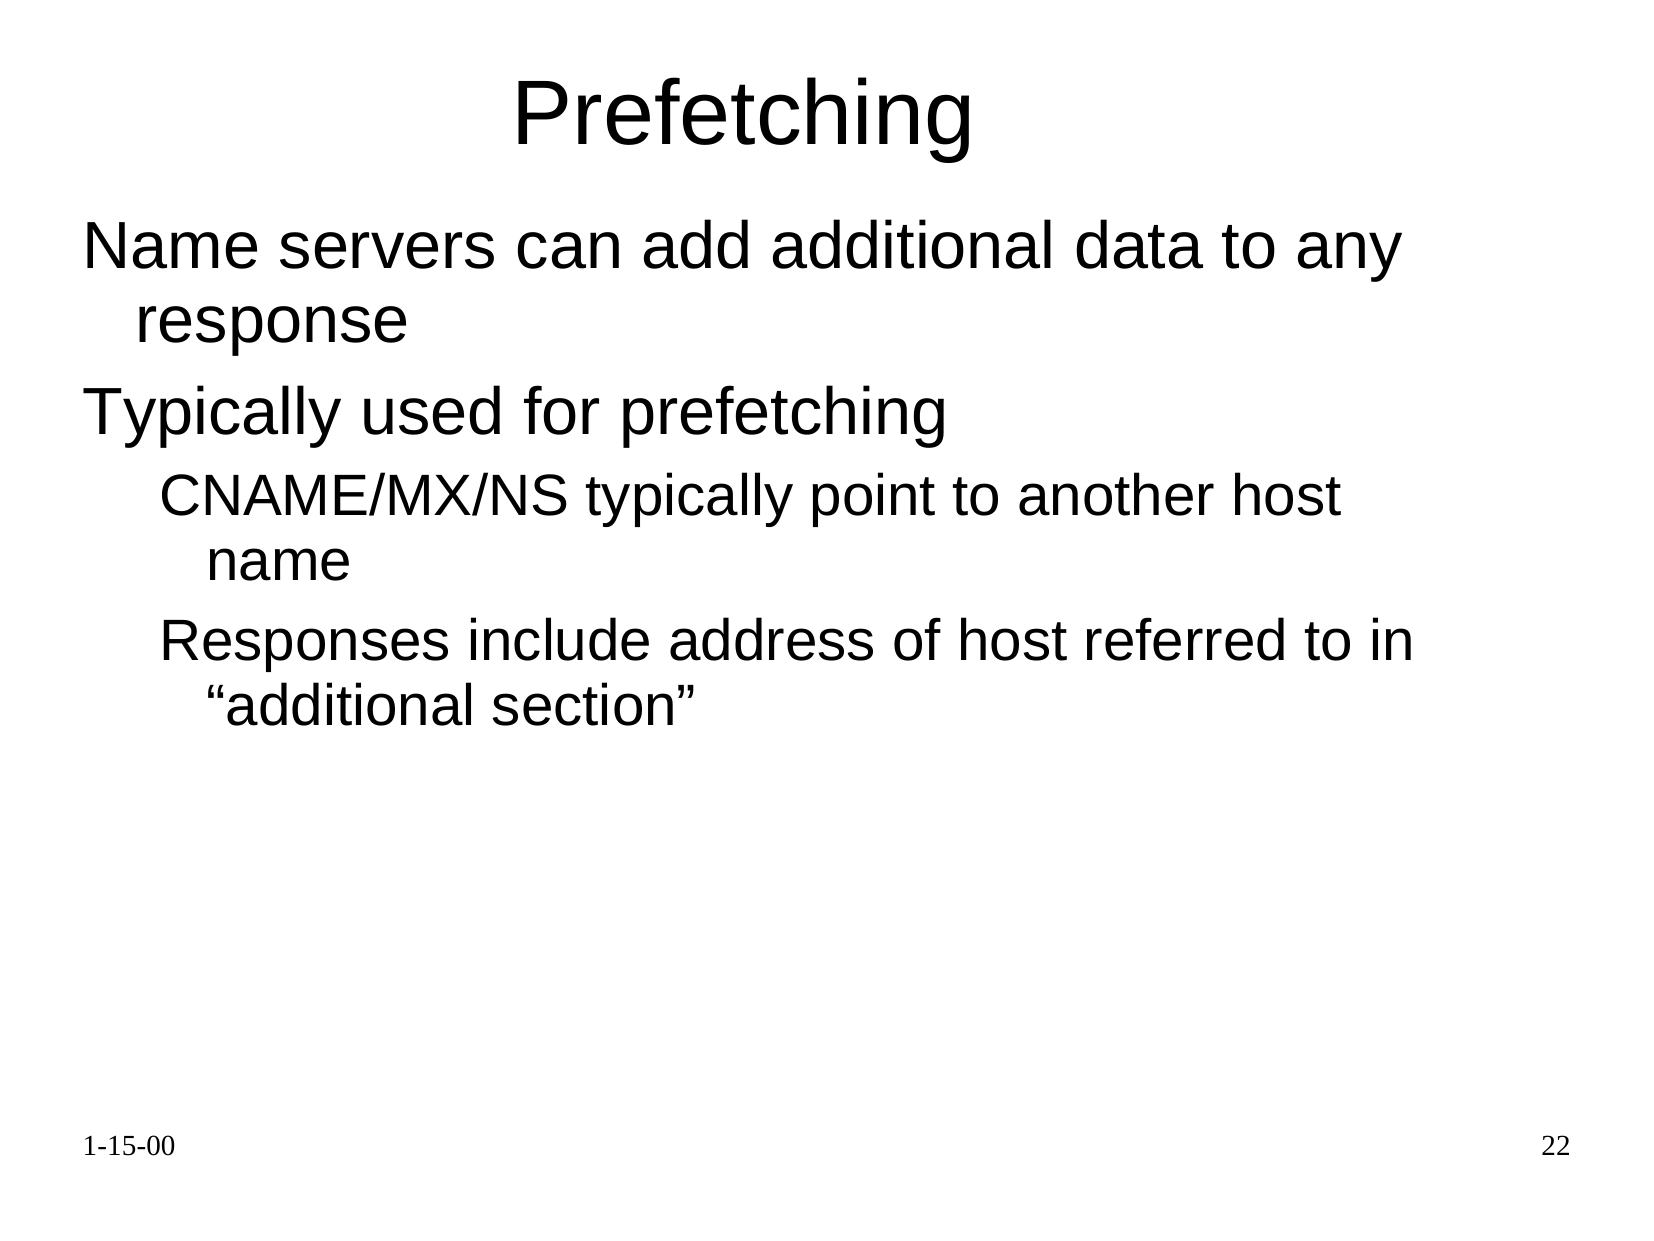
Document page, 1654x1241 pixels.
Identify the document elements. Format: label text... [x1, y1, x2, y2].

title Prefetching [49, 49, 1438, 176]
list Name servers can add additional data to any response Typically used for prefetching CNAME/MX/NS typically point to another host name Responses include address of host referred to in “additional section” [49, 200, 1438, 1001]
